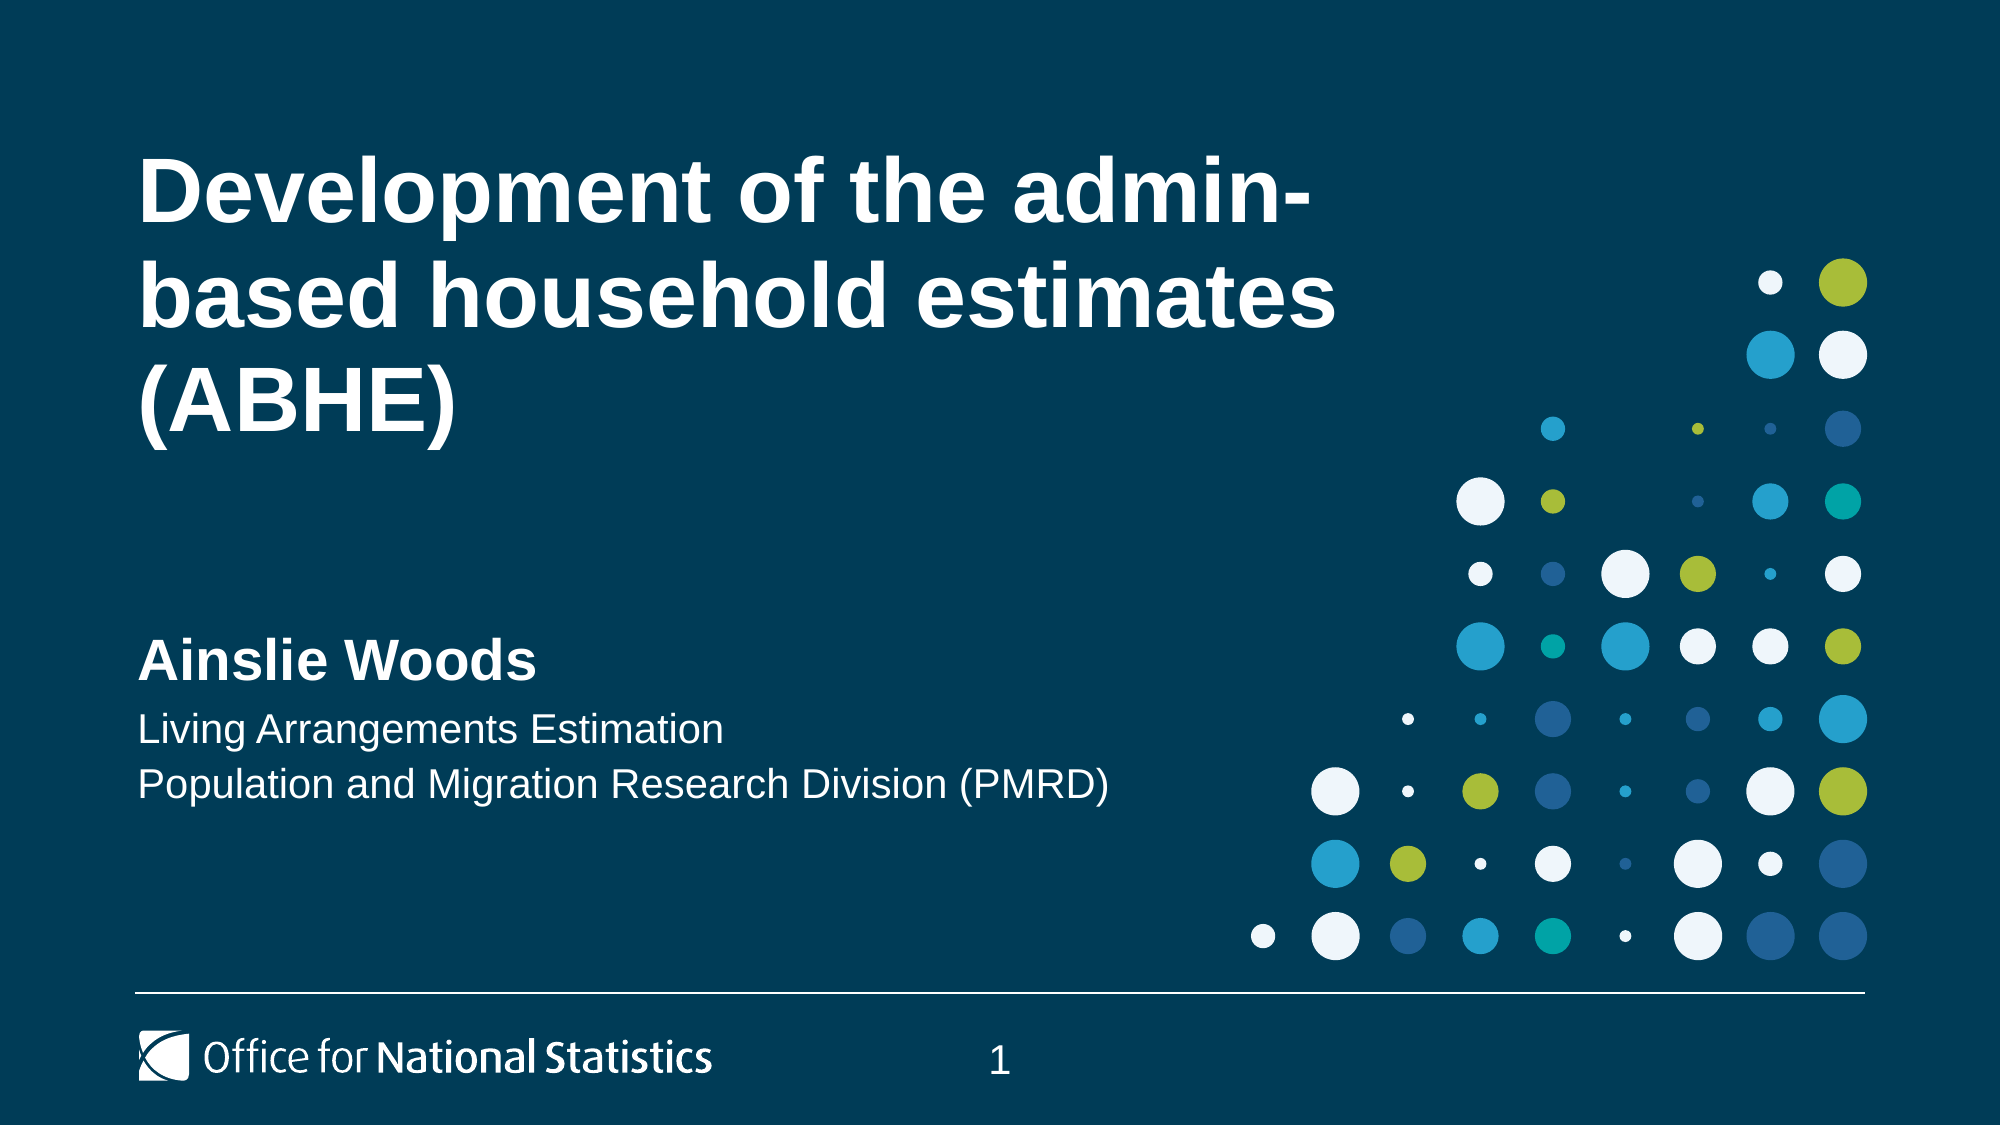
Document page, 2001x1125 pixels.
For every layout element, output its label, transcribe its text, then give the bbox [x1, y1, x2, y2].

title Development of the admin-based household estimates (ABHE) [137, 139, 1480, 574]
list Ainslie Woods [137, 619, 1193, 692]
text_box 1 [764, 1025, 1236, 1086]
list Living Arrangements Estimation Population and Migration Research Division (PMRD) [137, 697, 1193, 804]
